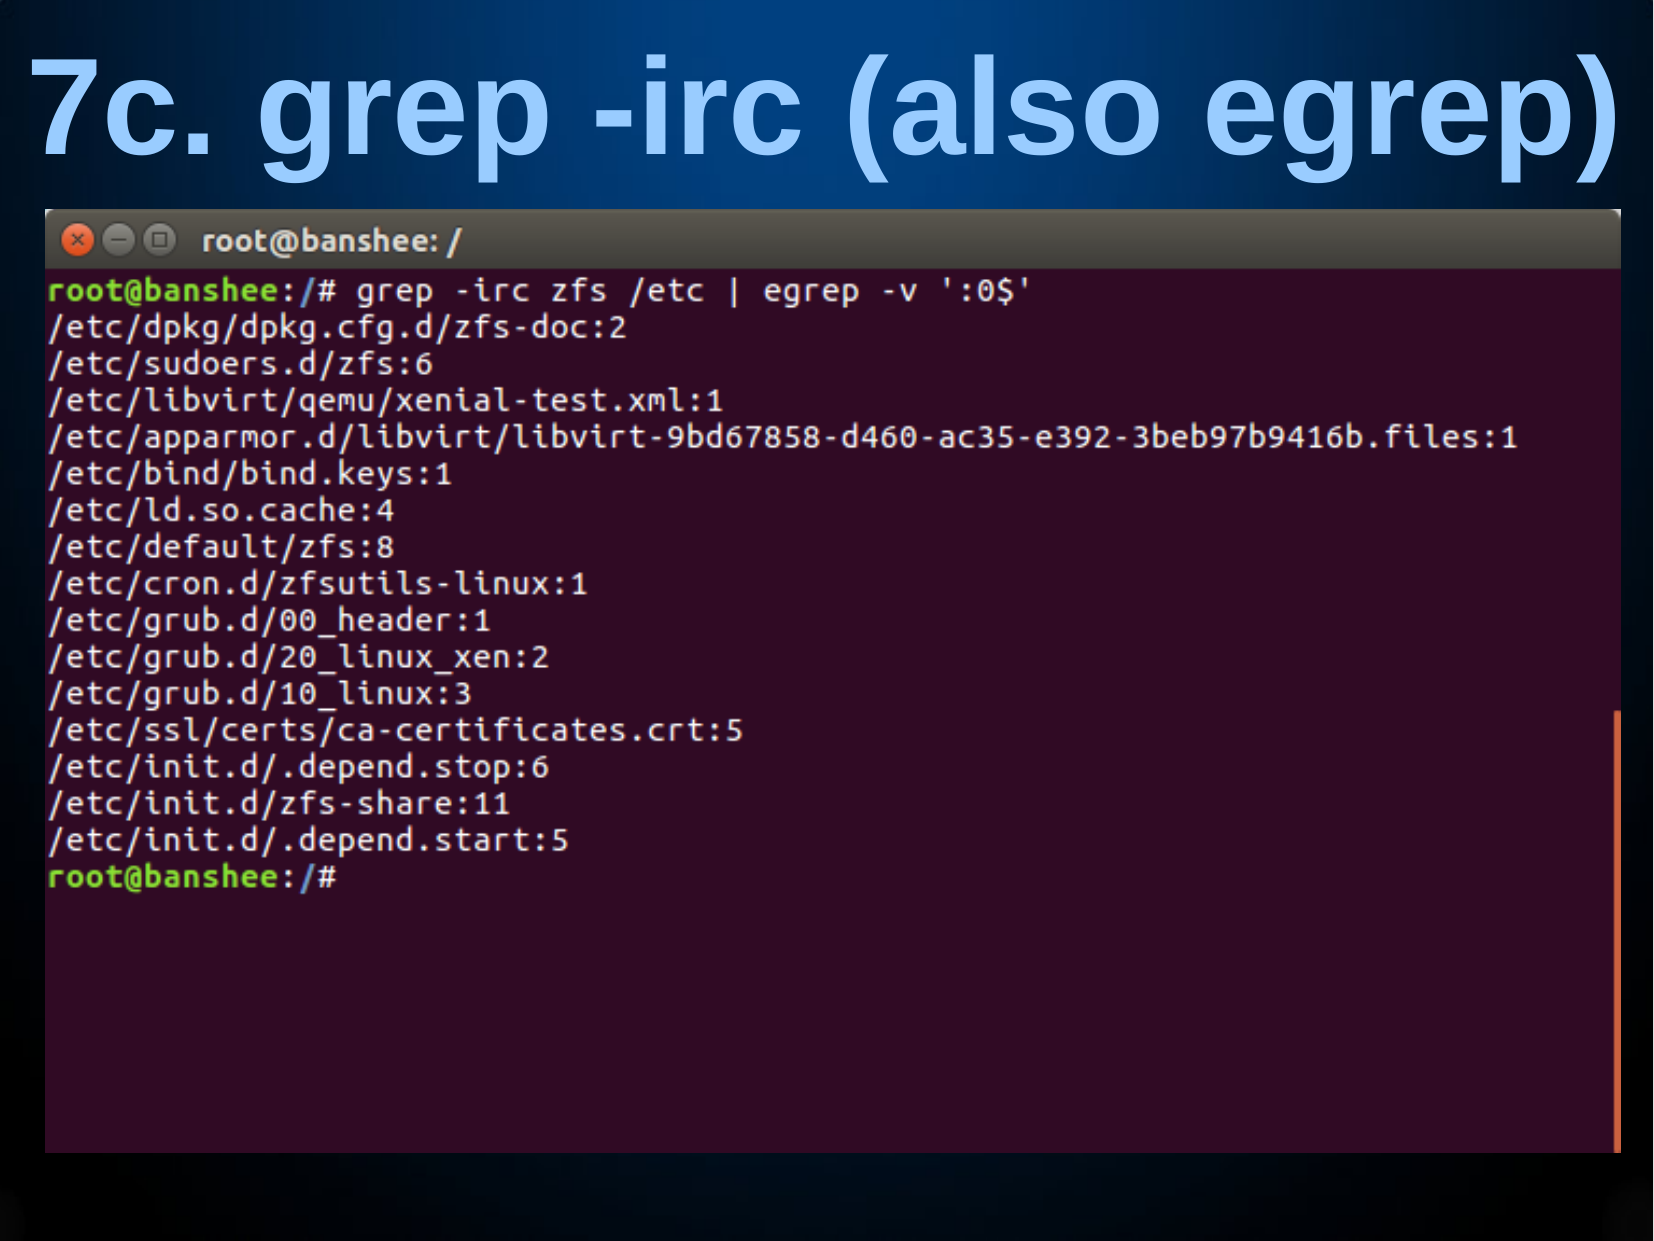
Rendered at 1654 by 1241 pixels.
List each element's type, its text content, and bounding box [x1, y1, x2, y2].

title 7c. grep -irc (also egrep) [0, 2, 1651, 211]
picture [0, 0, 1654, 1241]
